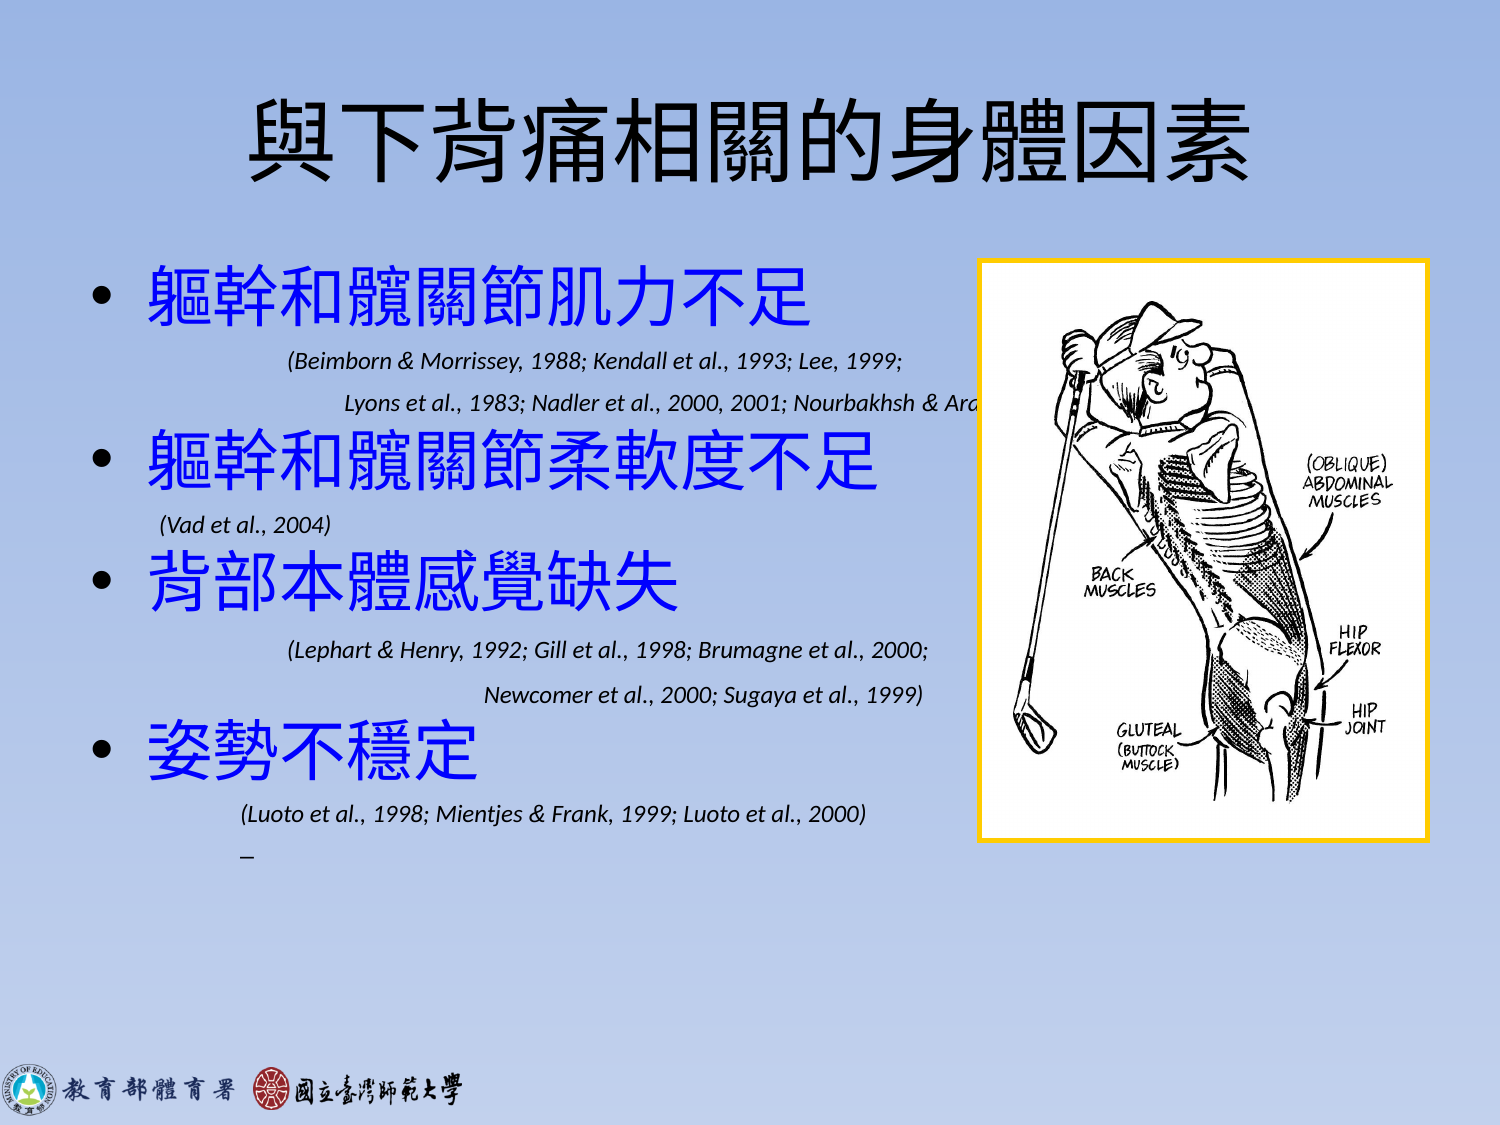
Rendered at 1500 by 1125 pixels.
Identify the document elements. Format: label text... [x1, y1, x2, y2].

picture [981, 262, 1426, 839]
list 軀幹和髖關節肌力不足 (Beimborn & Morrissey, 1988; Kendall et al., 1993; Lee, 1999; Lyons et al., 1983; Nadler et al., 2000, 2001; Nourbakhsh & Arab, 2002) 軀幹和髖關節柔軟度不足 (Vad et al., 2004) 背部本體感覺缺失 (Lephart & Henry, 1992; Gill et al., 1998; Brumagne et al., 2000; Newcomer et al., 2000; Sugaya et al., 1999) 姿勢不穩定 (Luoto et al., 1998; Mientjes & Frank, 1999; Luoto et al., 2000) [75, 262, 1426, 1005]
title 與下背痛相關的身體因素 [75, 45, 1426, 233]
